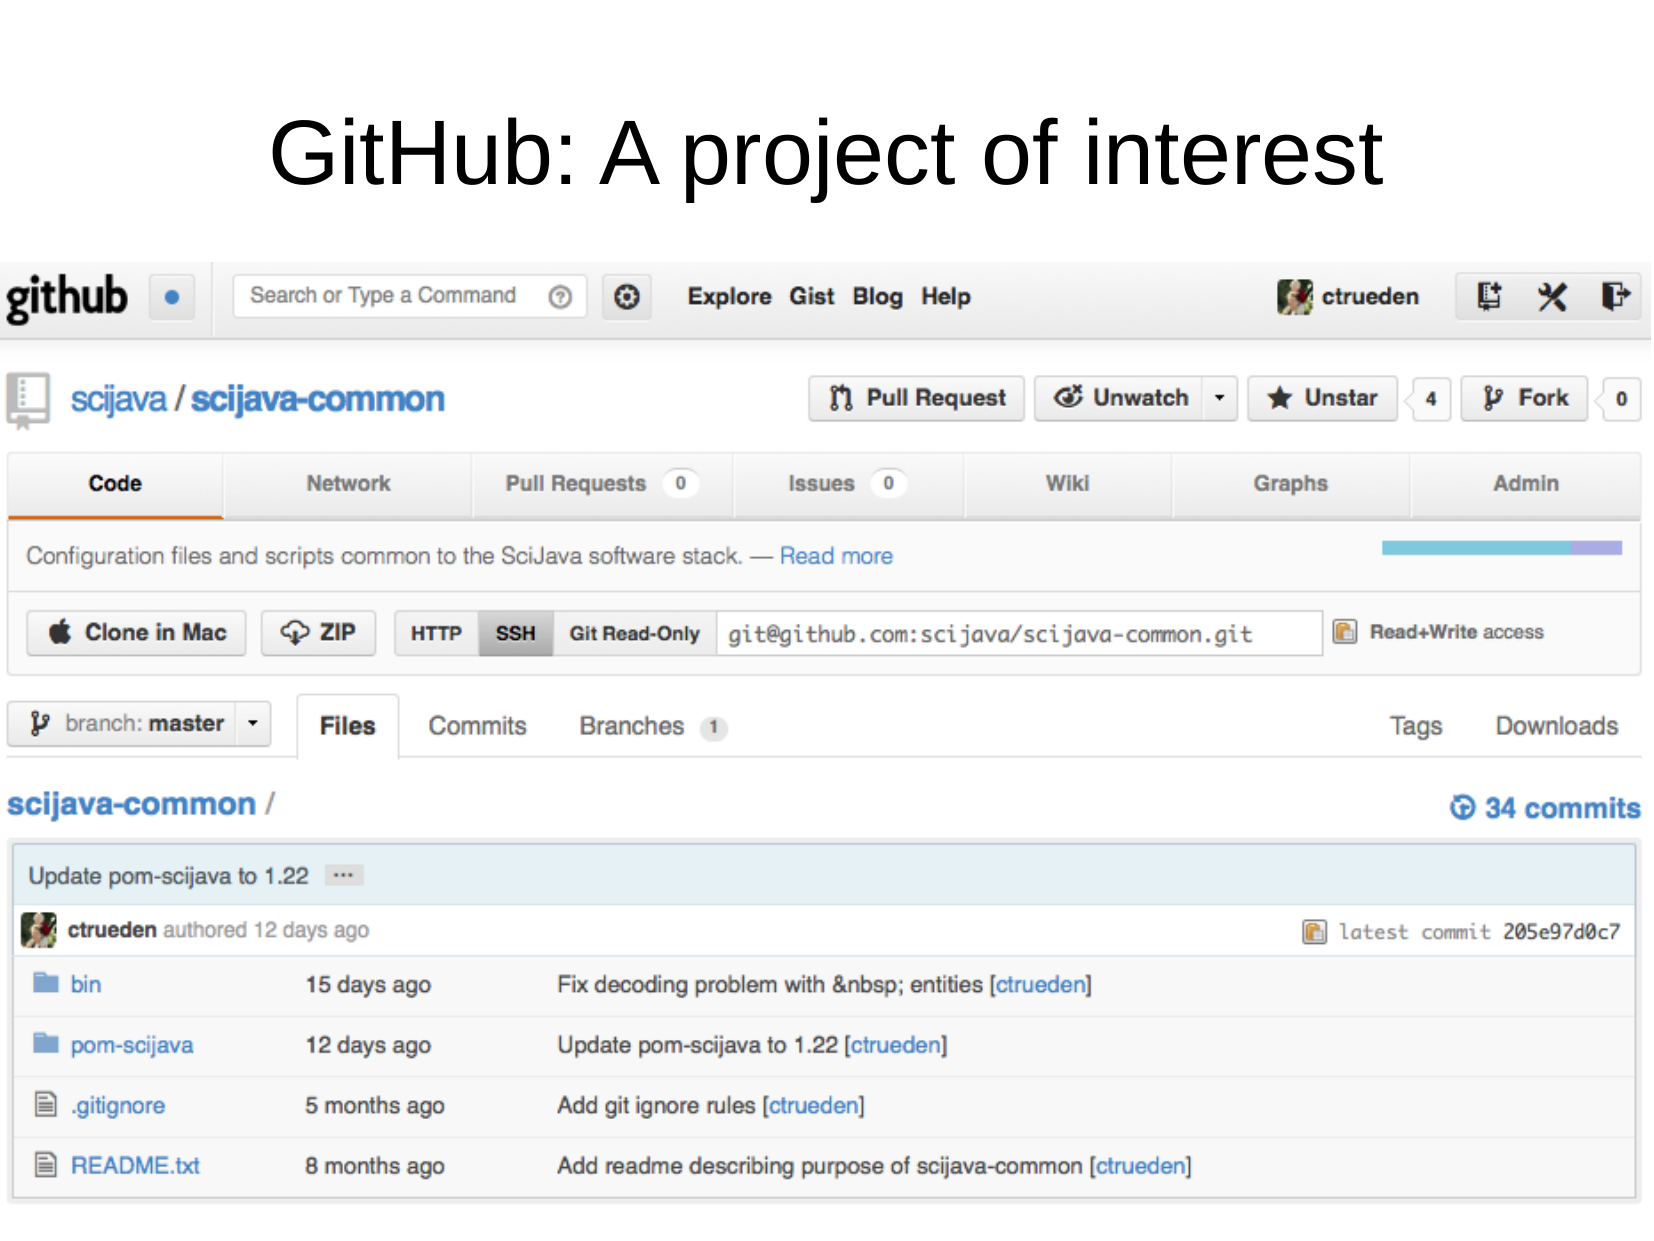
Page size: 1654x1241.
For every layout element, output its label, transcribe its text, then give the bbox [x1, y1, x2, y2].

title GitHub: A project of interest [82, 49, 1571, 257]
picture [0, 262, 1651, 1216]
